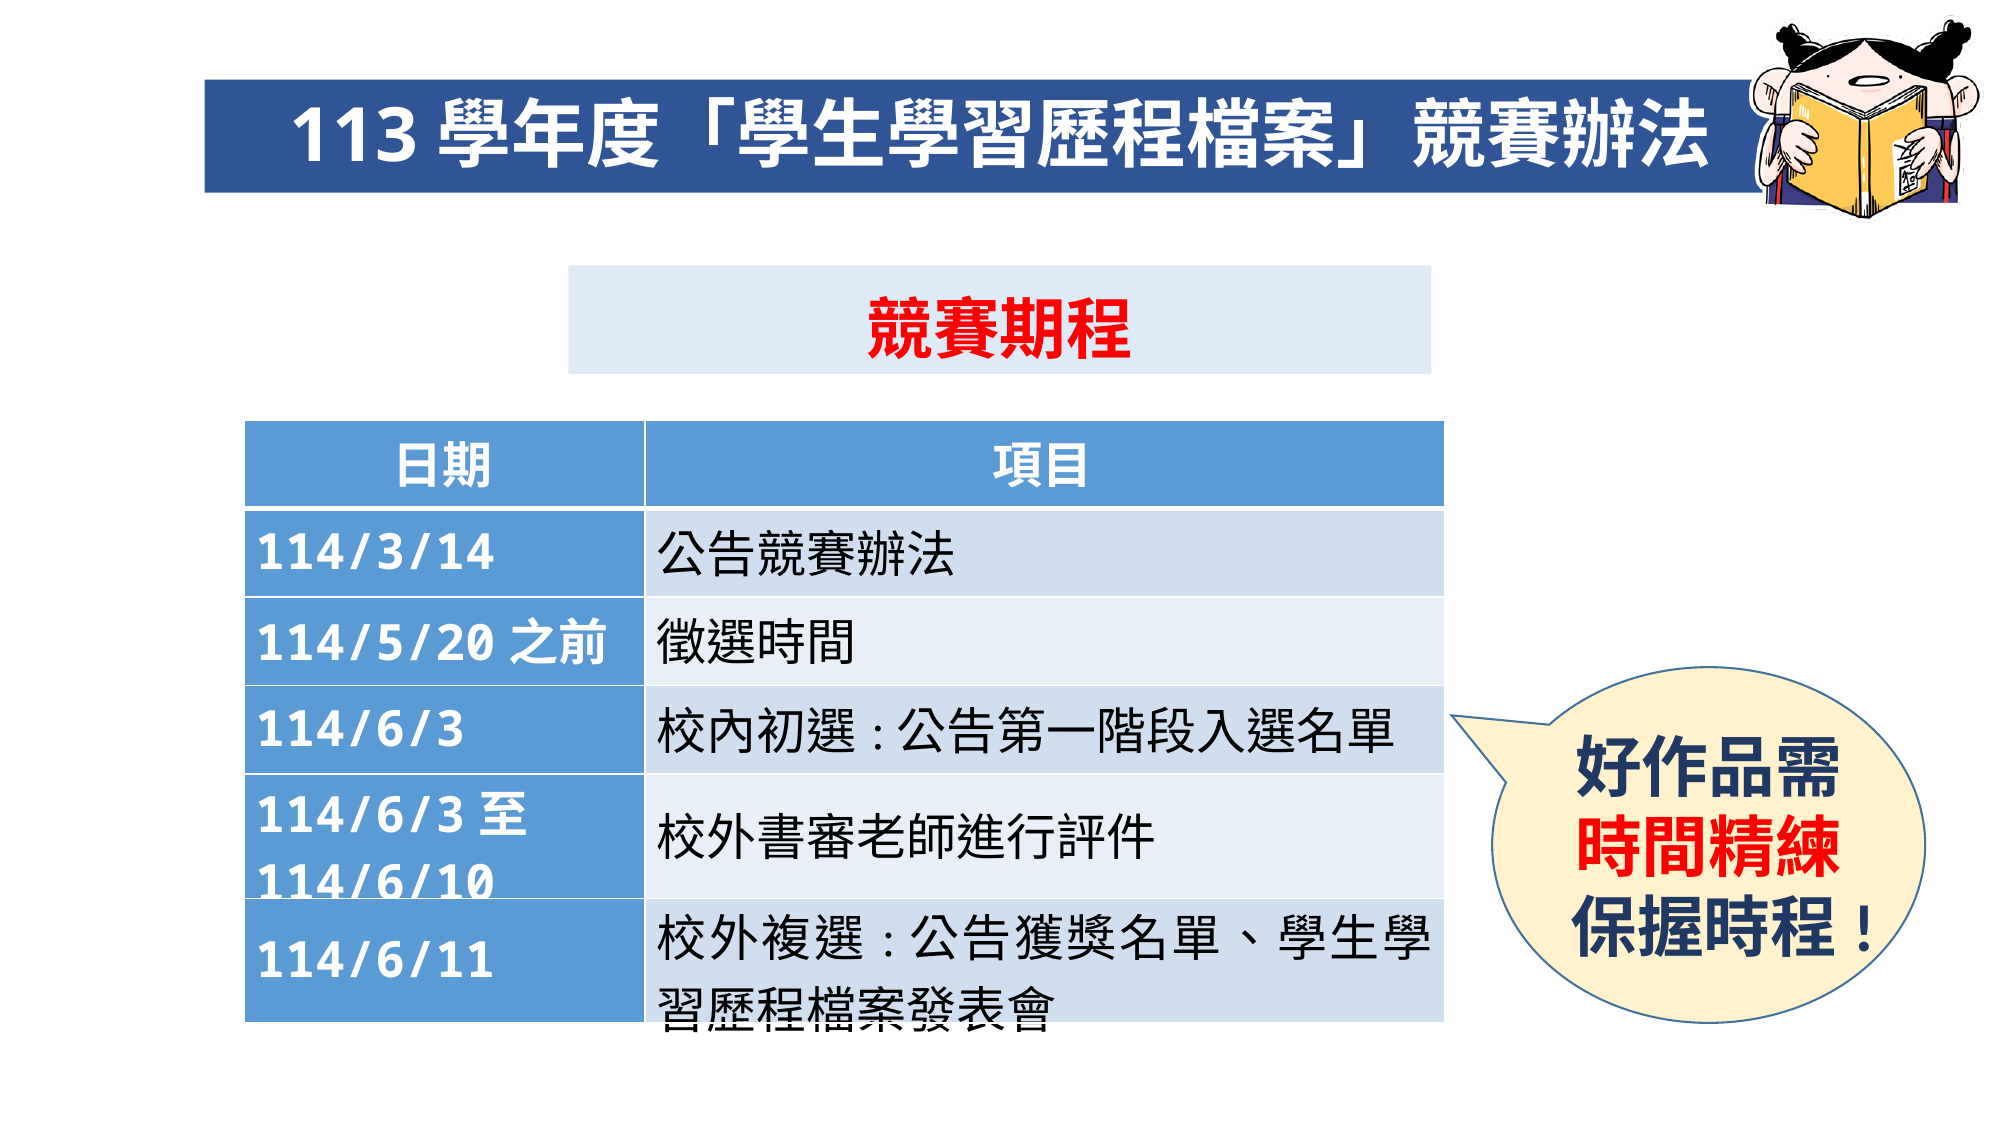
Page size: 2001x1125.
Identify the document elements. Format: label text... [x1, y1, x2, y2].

table_cell 114/6/3至 114/6/10 [245, 775, 644, 898]
table_cell 114/6/11 [245, 899, 644, 1022]
text_box 113學年度「學生學習歷程檔案」競賽辦法 [204, 79, 1730, 193]
table_cell 校外書審老師進行評件 [646, 775, 1444, 898]
text_box 好作品需 時間精練 保握時程! [1451, 667, 1926, 1023]
picture [1730, 0, 2000, 236]
table_cell 校外複選:公告獲獎名單、學生學習歷程檔案發表會 [646, 899, 1444, 1022]
table_cell 114/5/20之前 [245, 598, 644, 685]
table_header 項目 [646, 421, 1444, 506]
table_cell 校內初選:公告第一階段入選名單 [646, 686, 1444, 773]
table_cell 徵選時間 [646, 598, 1444, 685]
text_box 競賽期程 [568, 265, 1432, 374]
table_cell 114/3/14 [245, 511, 644, 596]
table_header 日期 [245, 421, 644, 506]
table_cell 公告競賽辦法 [646, 511, 1444, 596]
table_cell 114/6/3 [245, 686, 644, 773]
